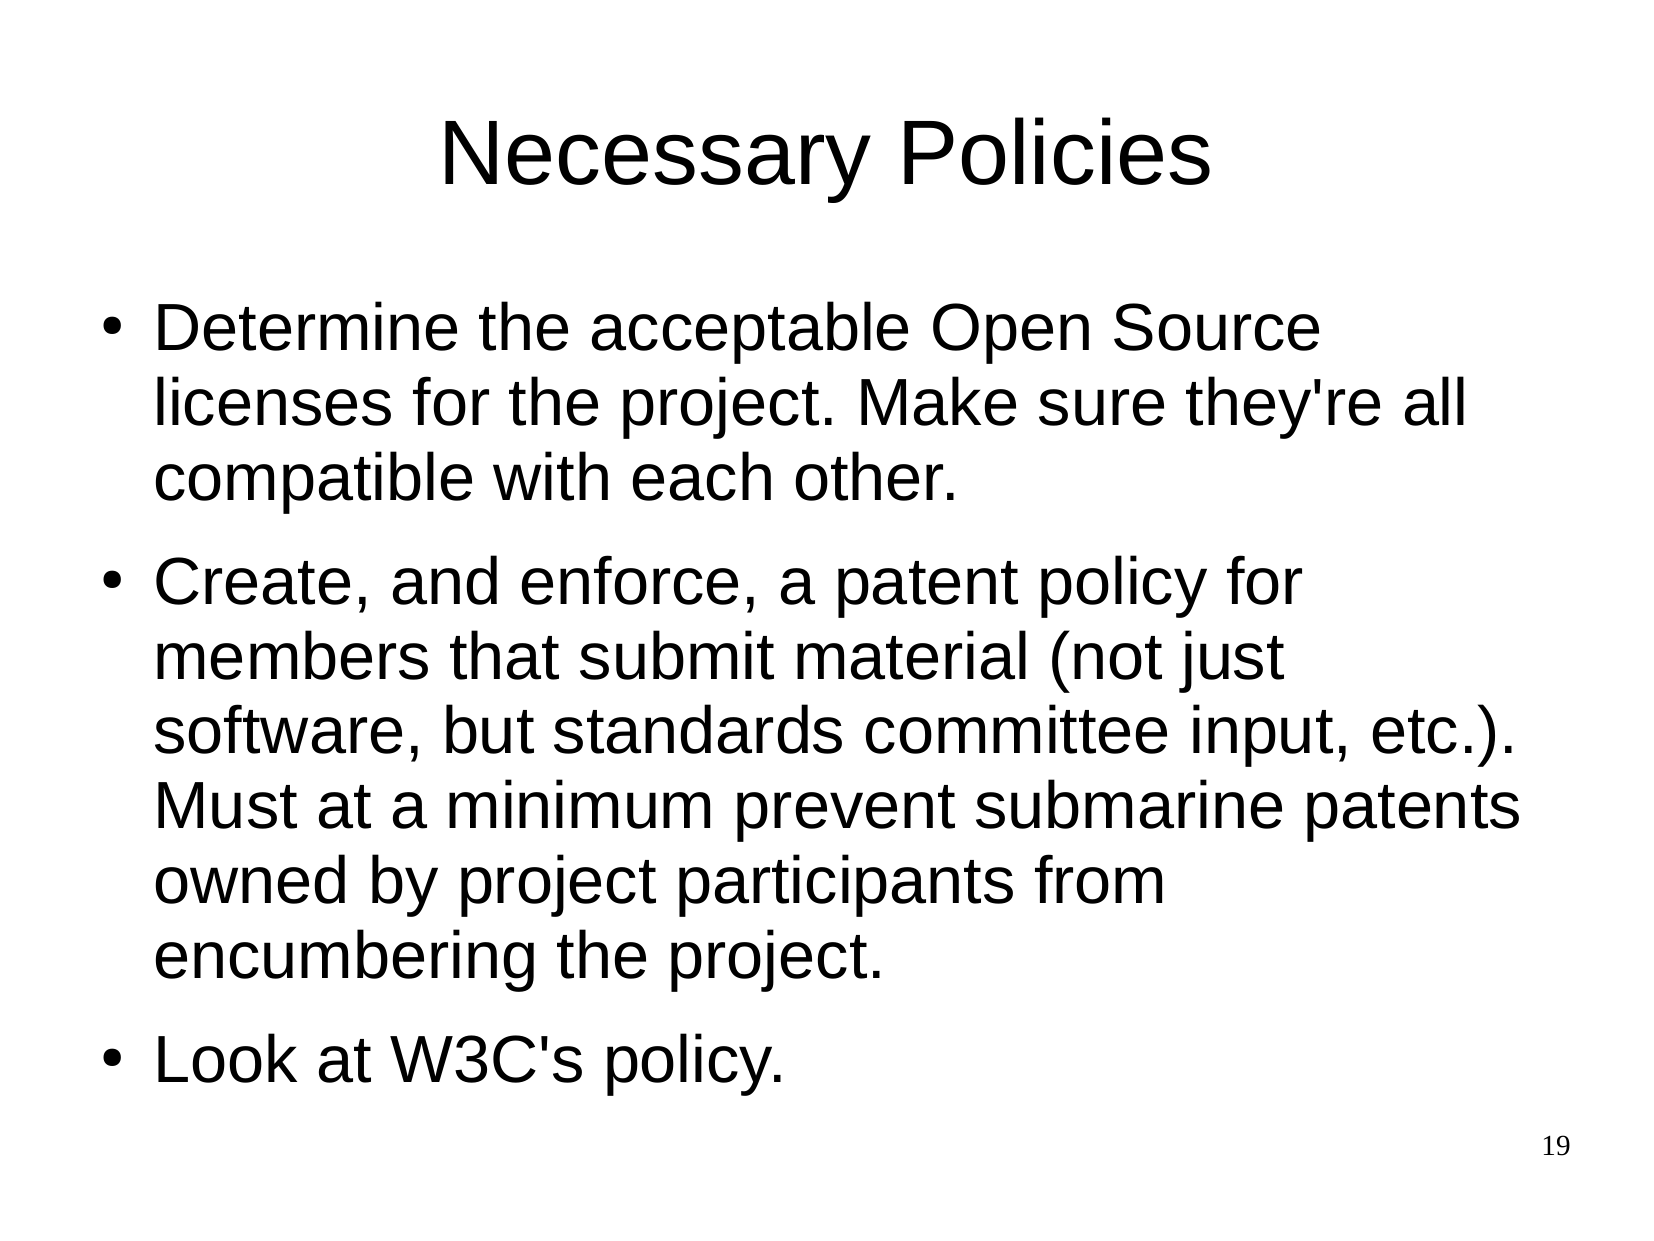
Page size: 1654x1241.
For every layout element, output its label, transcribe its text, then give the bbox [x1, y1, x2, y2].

title Necessary Policies [82, 56, 1571, 250]
list Determine the acceptable Open Source licenses for the project. Make sure they're all compatible with each other. Create, and enforce, a patent policy for members that submit material (not just software, but standards committee input, etc.). Must at a minimum prevent submarine patents owned by project participants from encumbering the project. Look at W3C's policy. [82, 290, 1571, 1097]
